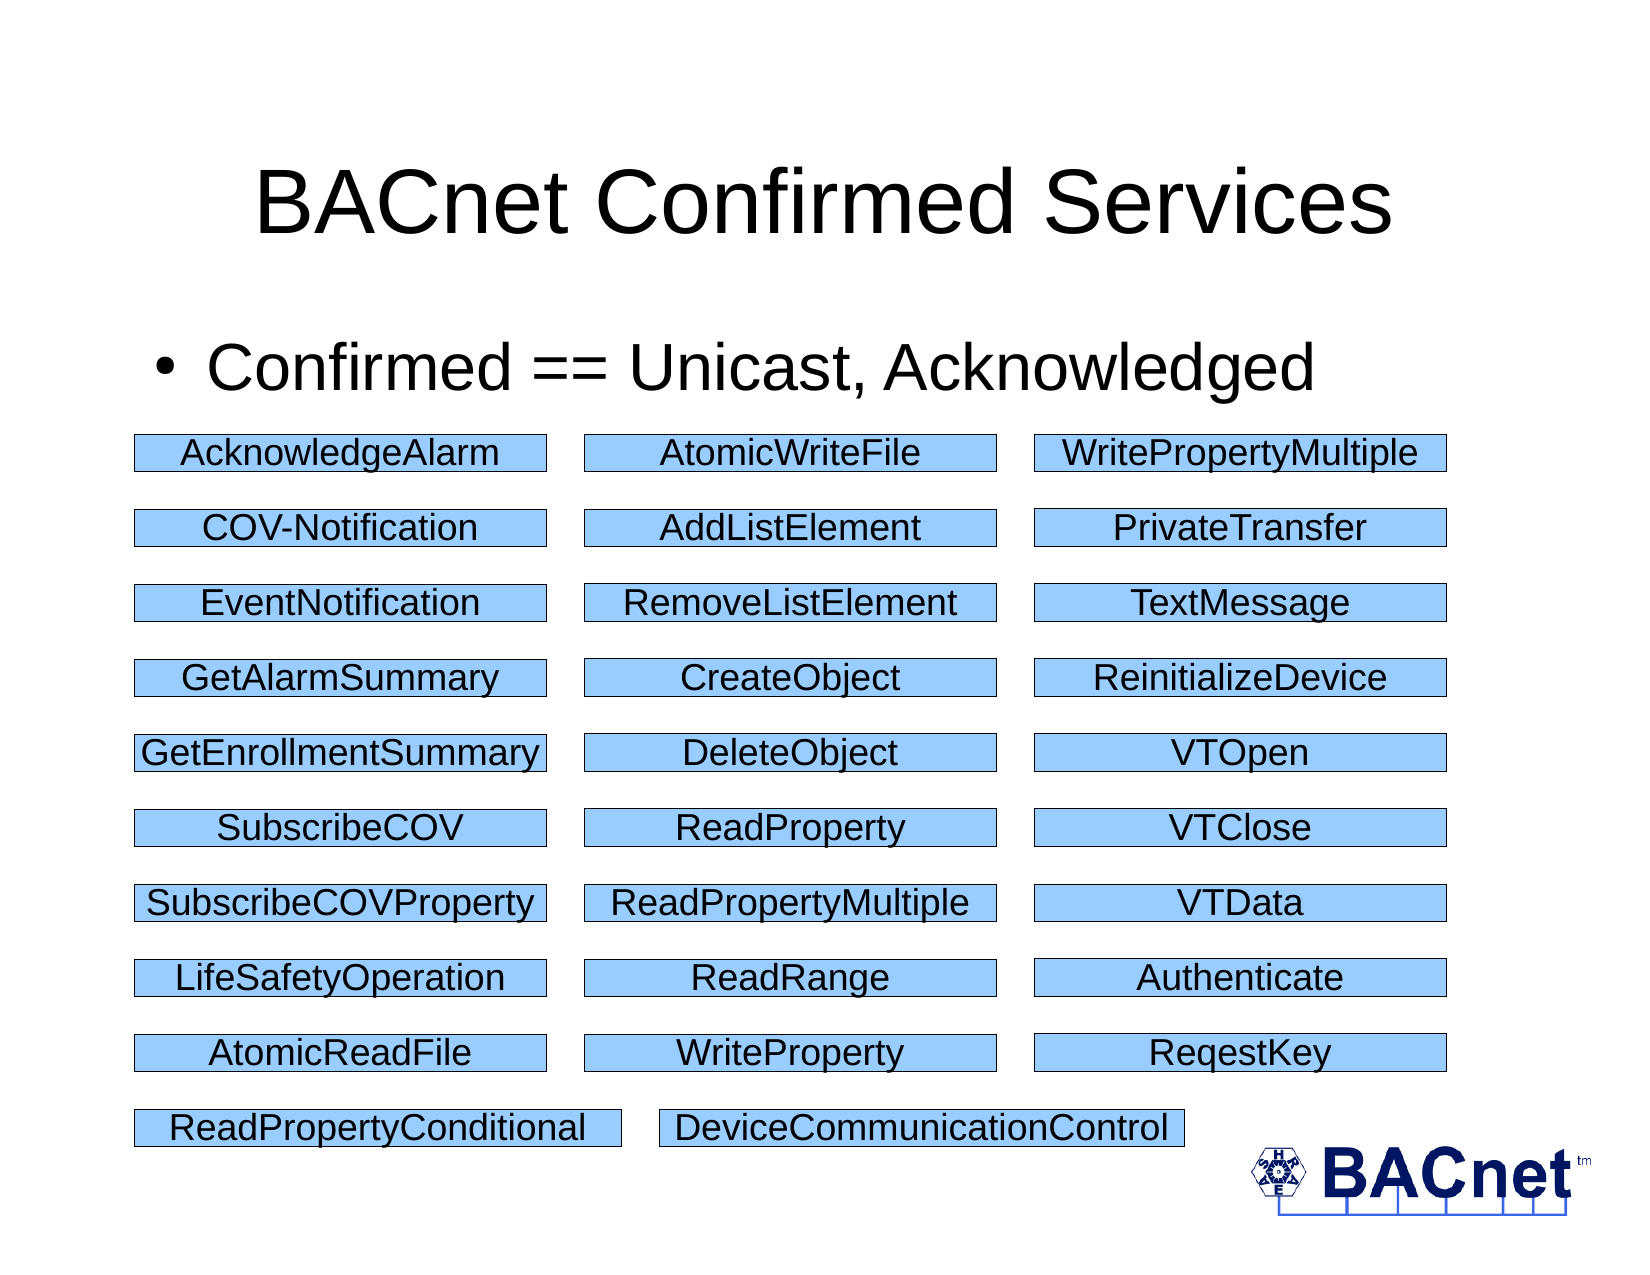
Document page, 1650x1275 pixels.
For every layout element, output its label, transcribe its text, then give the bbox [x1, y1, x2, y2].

text_box DeviceCommunicationControl [659, 1109, 1185, 1147]
list Confirmed == Unicast, Acknowledged [135, 329, 1515, 1079]
text_box ReadPropertyConditional [134, 1109, 622, 1147]
title BACnet Confirmed Services [135, 105, 1515, 299]
picture [1251, 1146, 1591, 1216]
